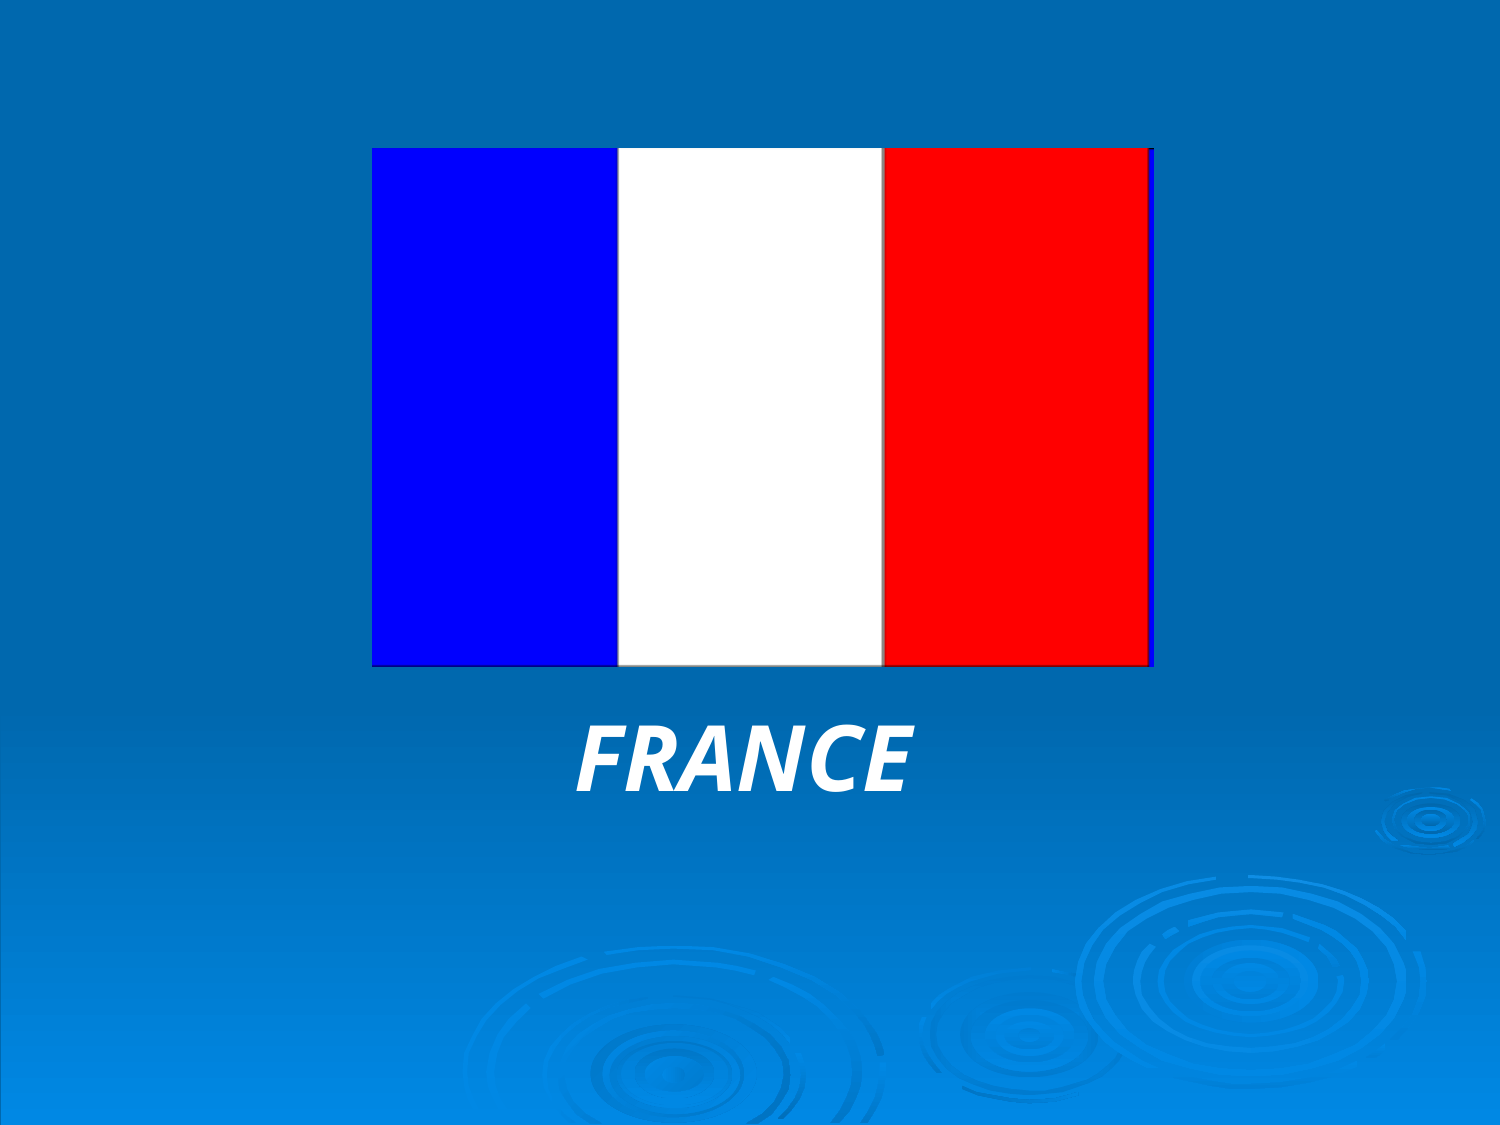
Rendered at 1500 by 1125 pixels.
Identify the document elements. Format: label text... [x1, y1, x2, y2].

subtitle FRANCE [218, 692, 1269, 980]
picture [372, 148, 1154, 667]
